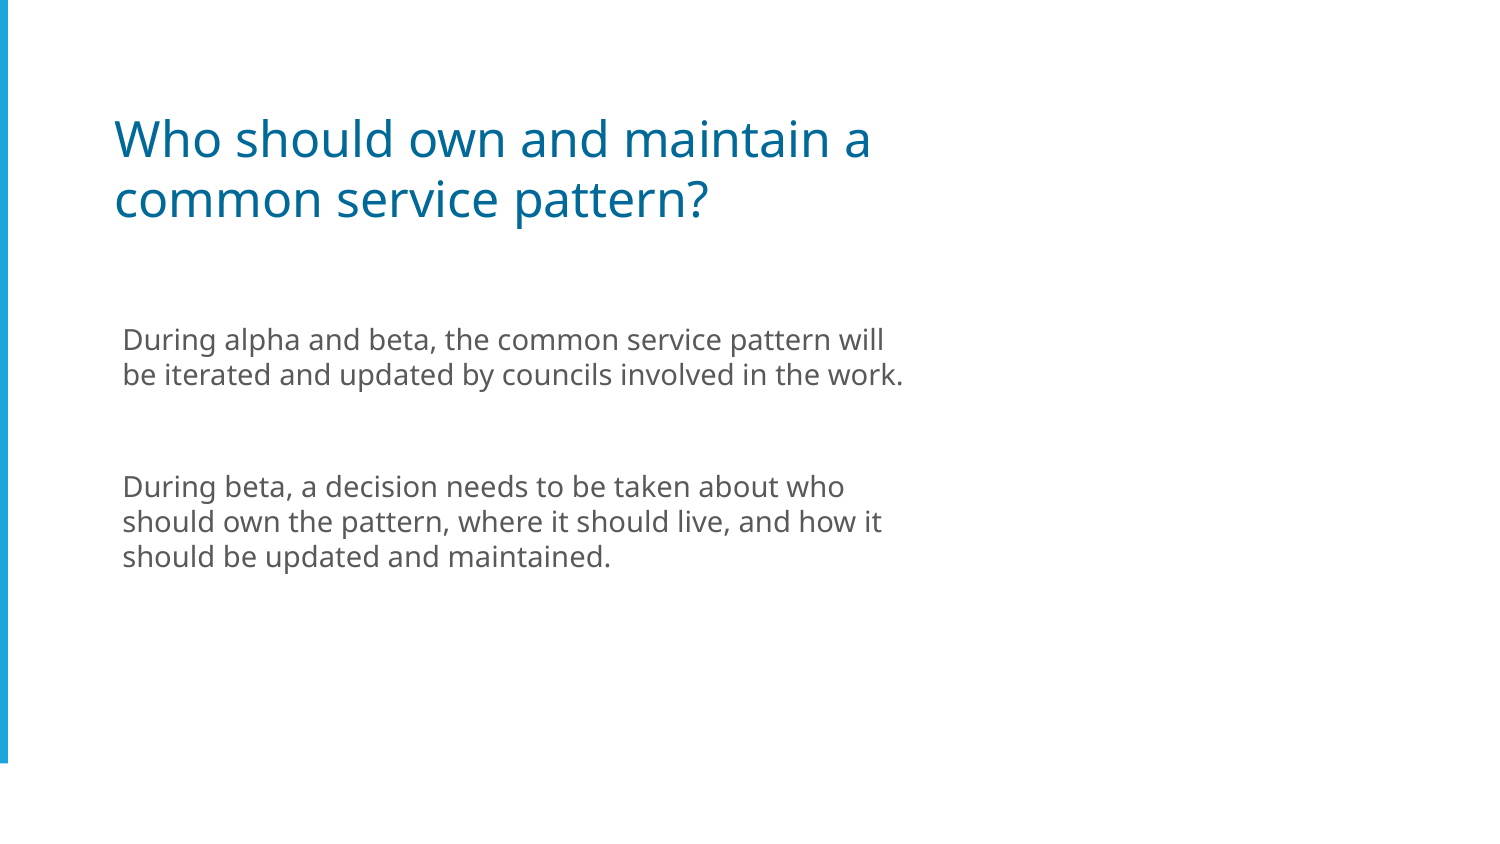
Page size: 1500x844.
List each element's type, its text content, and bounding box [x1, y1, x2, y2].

title Who should own and maintain a common service pattern? [84, 92, 1098, 208]
text_box During alpha and beta, the common service pattern will be iterated and updated by councils involved in the work. During beta, a decision needs to be taken about who should own the pattern, where it should live, and how it should be updated and maintained. [107, 306, 929, 524]
